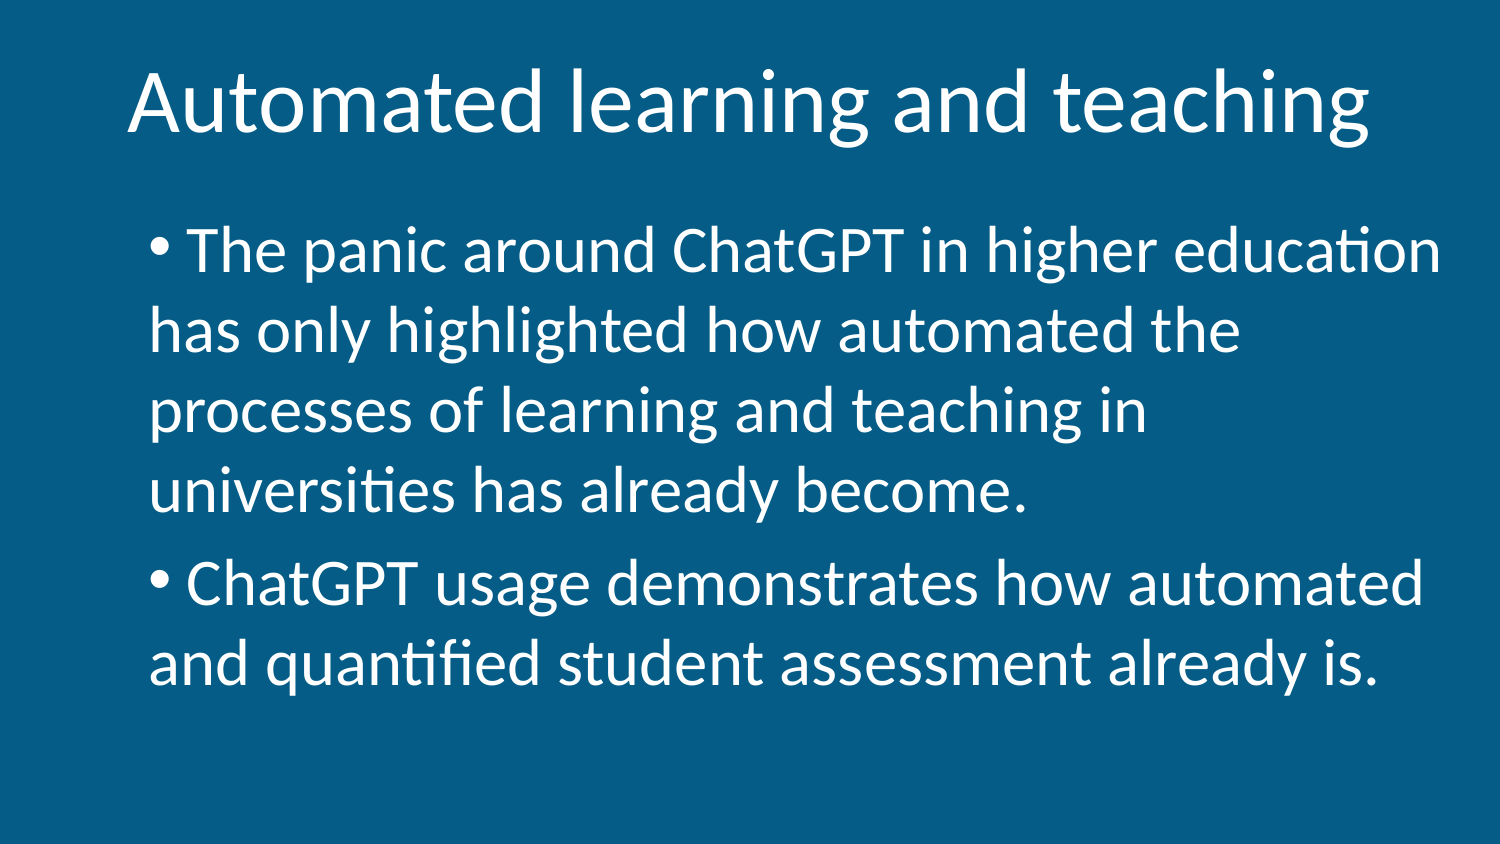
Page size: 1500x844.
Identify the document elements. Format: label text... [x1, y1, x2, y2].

list The panic around ChatGPT in higher education has only highlighted how automated the processes of learning and teaching in universities has already become. ChatGPT usage demonstrates how automated and quantified student assessment already is. [75, 197, 1465, 840]
title Automated learning and teaching [75, 33, 1425, 175]
